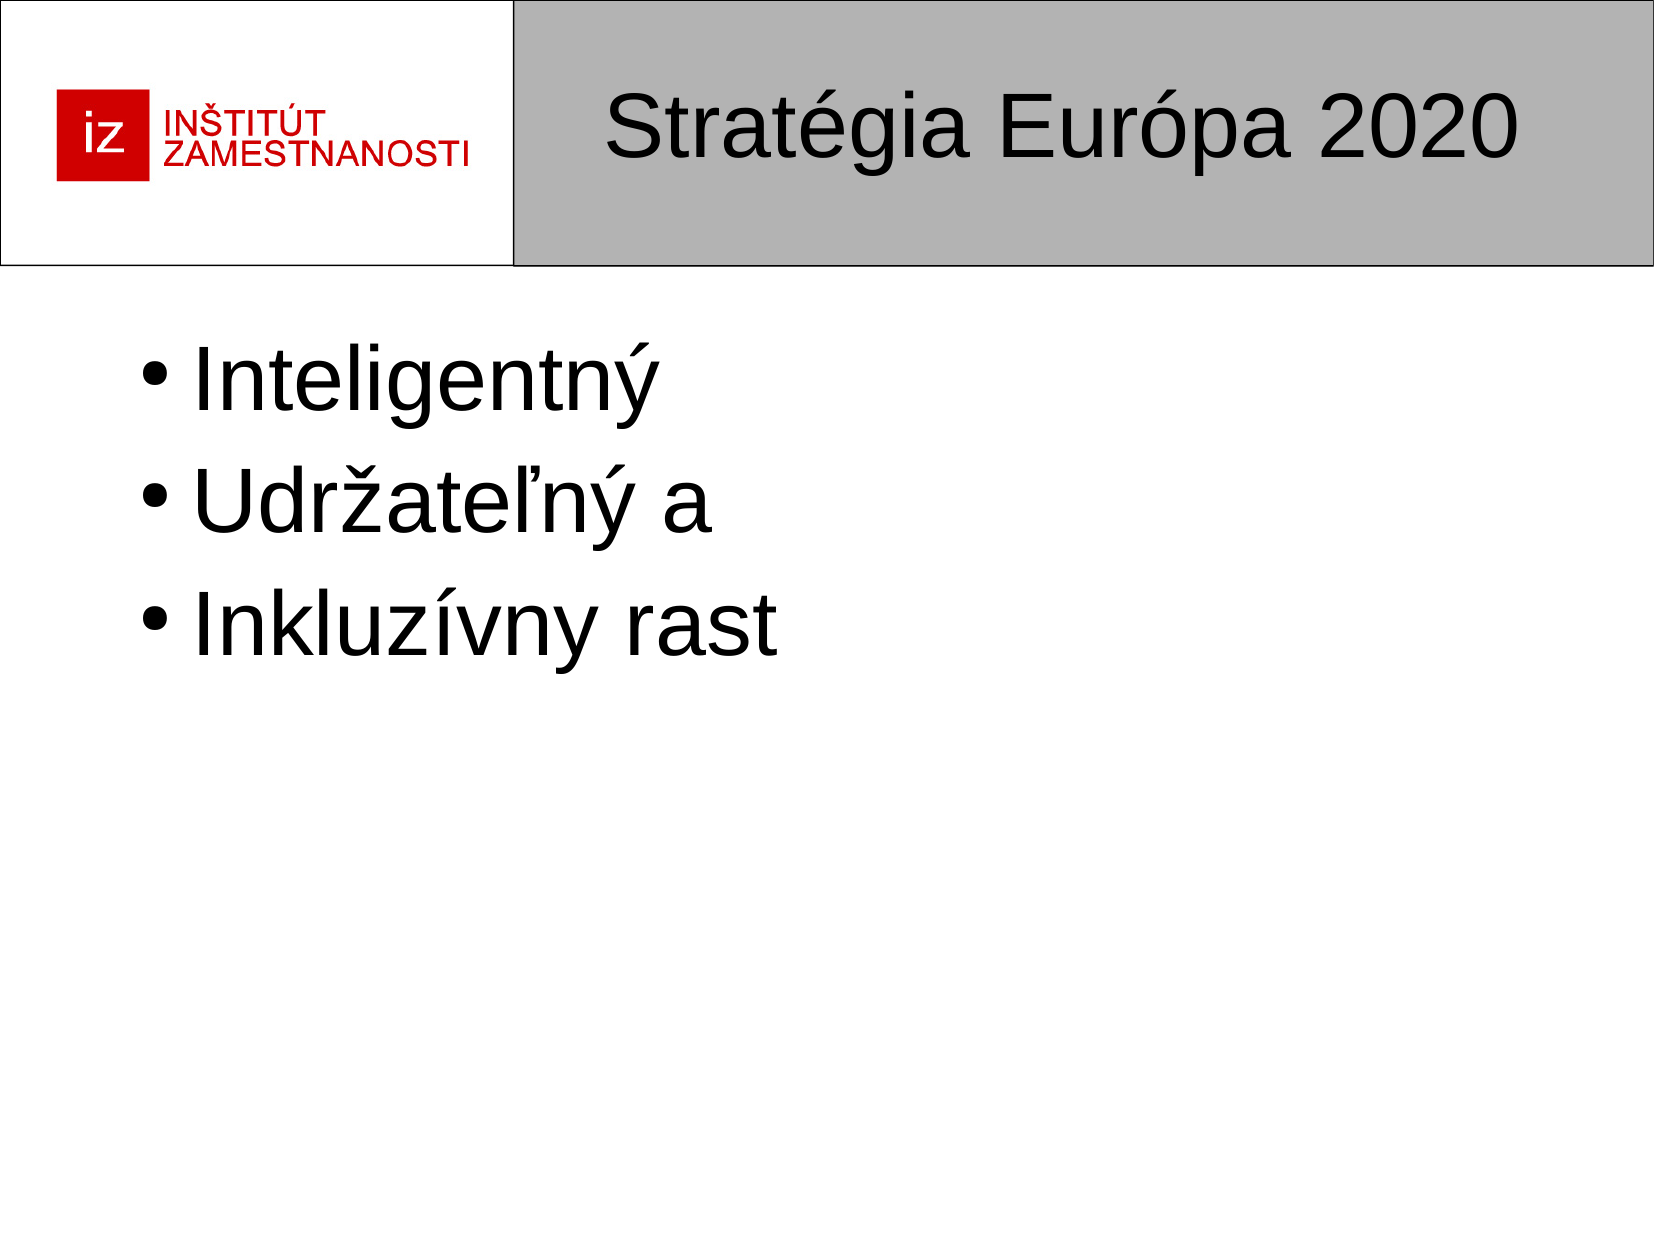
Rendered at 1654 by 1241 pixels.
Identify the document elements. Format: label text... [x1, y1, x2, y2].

list Inteligentný Udržateľný a Inkluzívny rast [121, 344, 1533, 1126]
title Stratégia Európa 2020 [561, 29, 1565, 237]
picture [5, 8, 512, 257]
